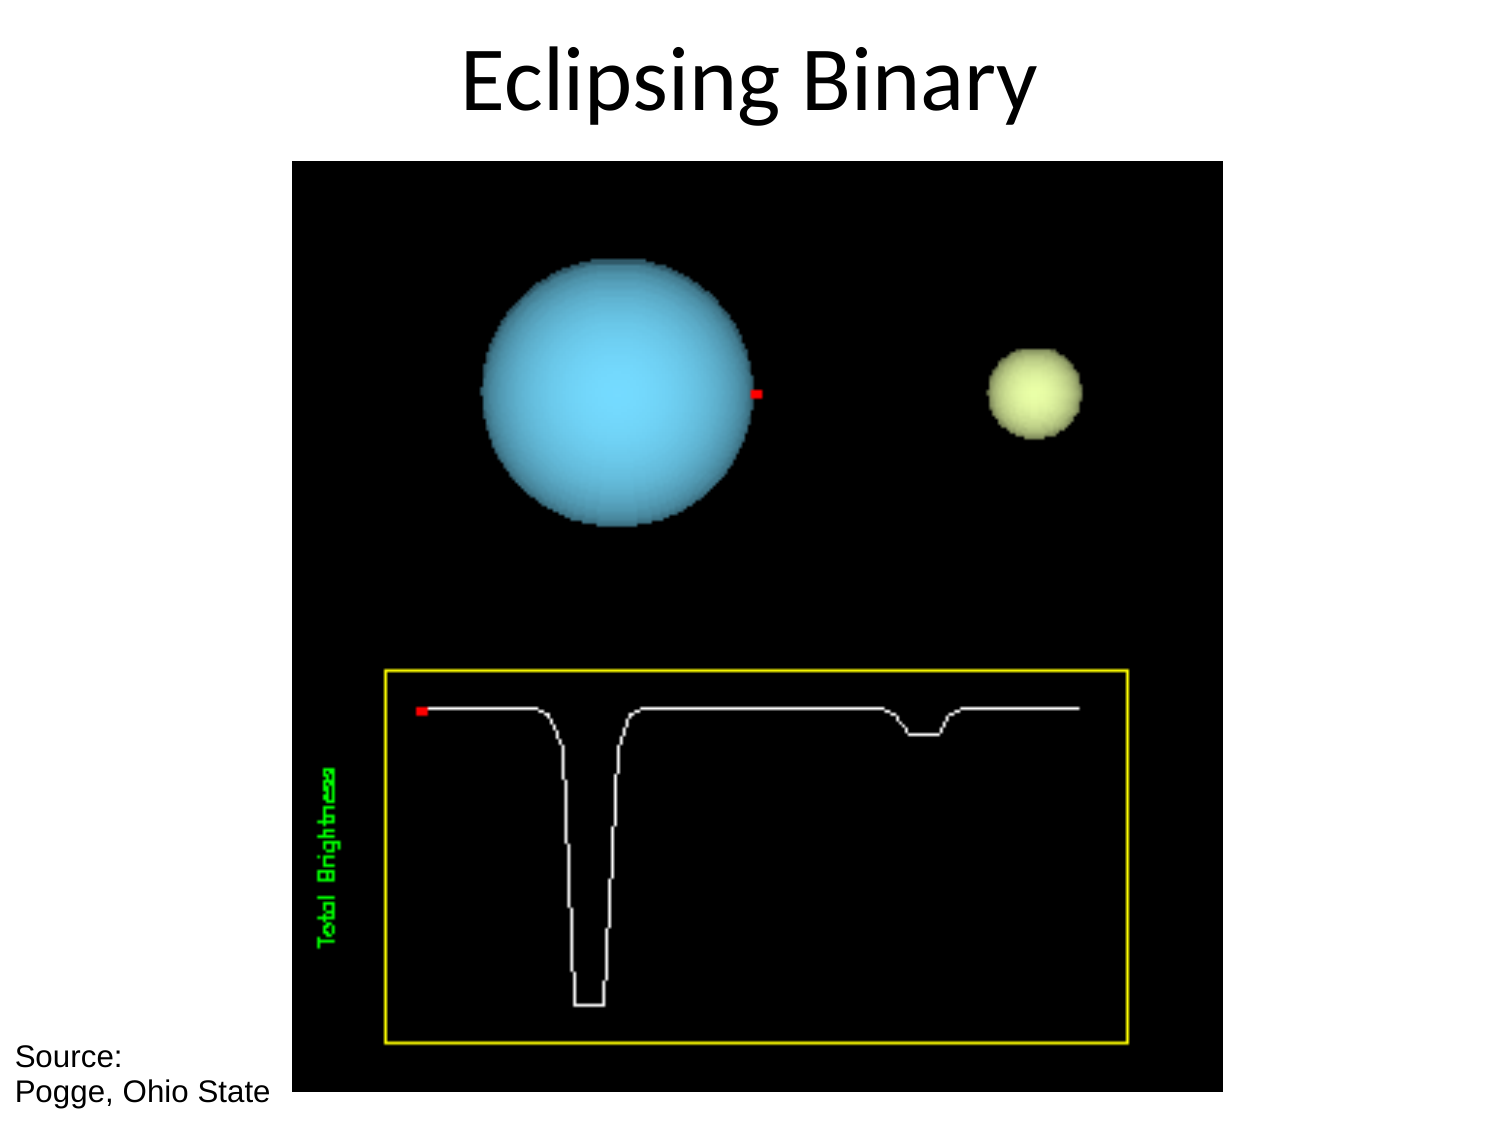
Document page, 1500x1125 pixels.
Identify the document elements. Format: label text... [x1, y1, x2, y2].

text_box Source: Pogge, Ohio State [0, 1031, 346, 1117]
title Eclipsing Binary [75, 0, 1425, 168]
picture [292, 161, 1223, 1092]
